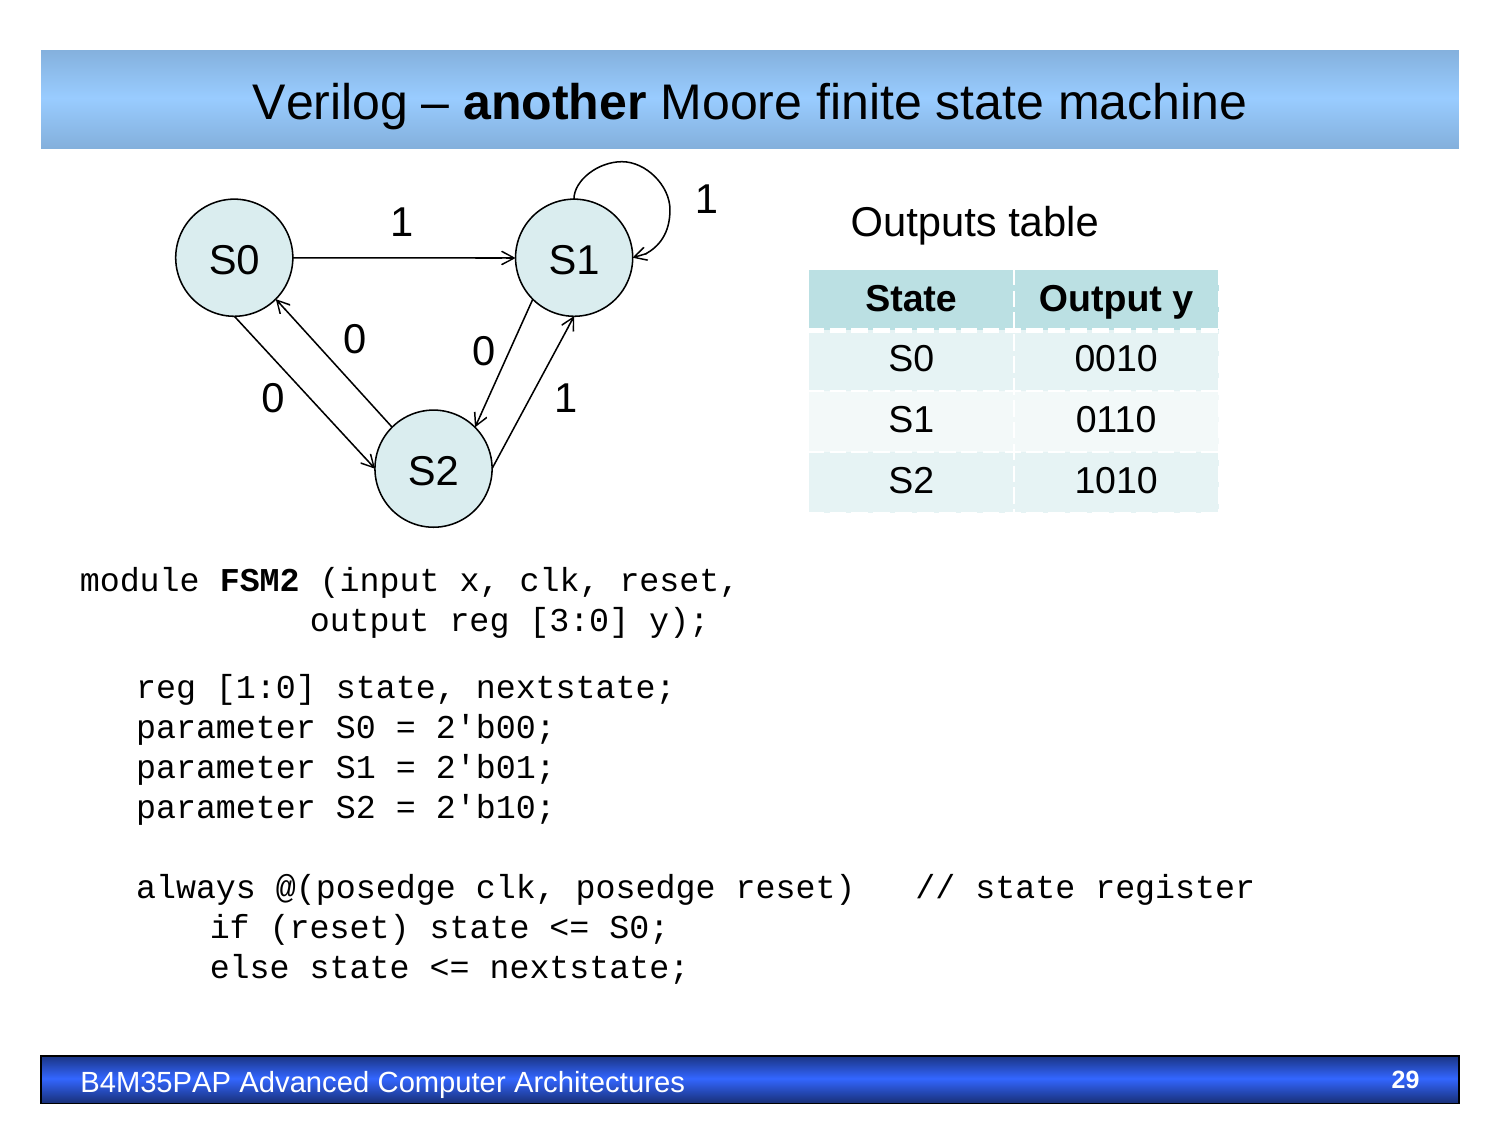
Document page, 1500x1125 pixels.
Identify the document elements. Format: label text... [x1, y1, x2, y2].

text_box 0 [457, 316, 511, 382]
text_box 1 [375, 187, 429, 253]
text_box [300, 387, 376, 469]
text_box module FSM2 (input x, clk, reset, output reg [3:0] y); reg [1:0] state, nextstate; parameter S0 = 2'b00; parameter S1 = 2'b01; parameter S2 = 2'b10; always @(posedge clk, posedge reset) // state register if (reset) state <= S0; else state <= nextstate; [64, 550, 1436, 1020]
text_box [548, 316, 575, 363]
text_box Outputs table [835, 187, 1114, 253]
table_cell 0010 [1014, 330, 1219, 391]
table_cell S2 [809, 452, 1014, 513]
text_box [511, 299, 533, 348]
text_box [475, 382, 496, 428]
table_header Output y [1014, 270, 1219, 330]
table_cell S1 [809, 391, 1014, 452]
text_box S0 [175, 199, 293, 317]
text_box S1 [515, 199, 633, 317]
table_cell S0 [809, 330, 1014, 391]
text_box [234, 316, 278, 363]
text_box S2 [374, 410, 493, 528]
table_cell 0110 [1014, 391, 1219, 452]
text_box [340, 370, 393, 428]
table_cell 1010 [1014, 452, 1219, 513]
text_box [275, 299, 328, 357]
text_box [492, 381, 539, 469]
title Verilog – another Moore finite state machine [41, 50, 1459, 149]
text_box 0 [328, 304, 382, 370]
text_box 1 [539, 363, 593, 429]
text_box 0 [246, 363, 300, 429]
table_header State [809, 270, 1014, 330]
text_box 1 [679, 164, 733, 229]
